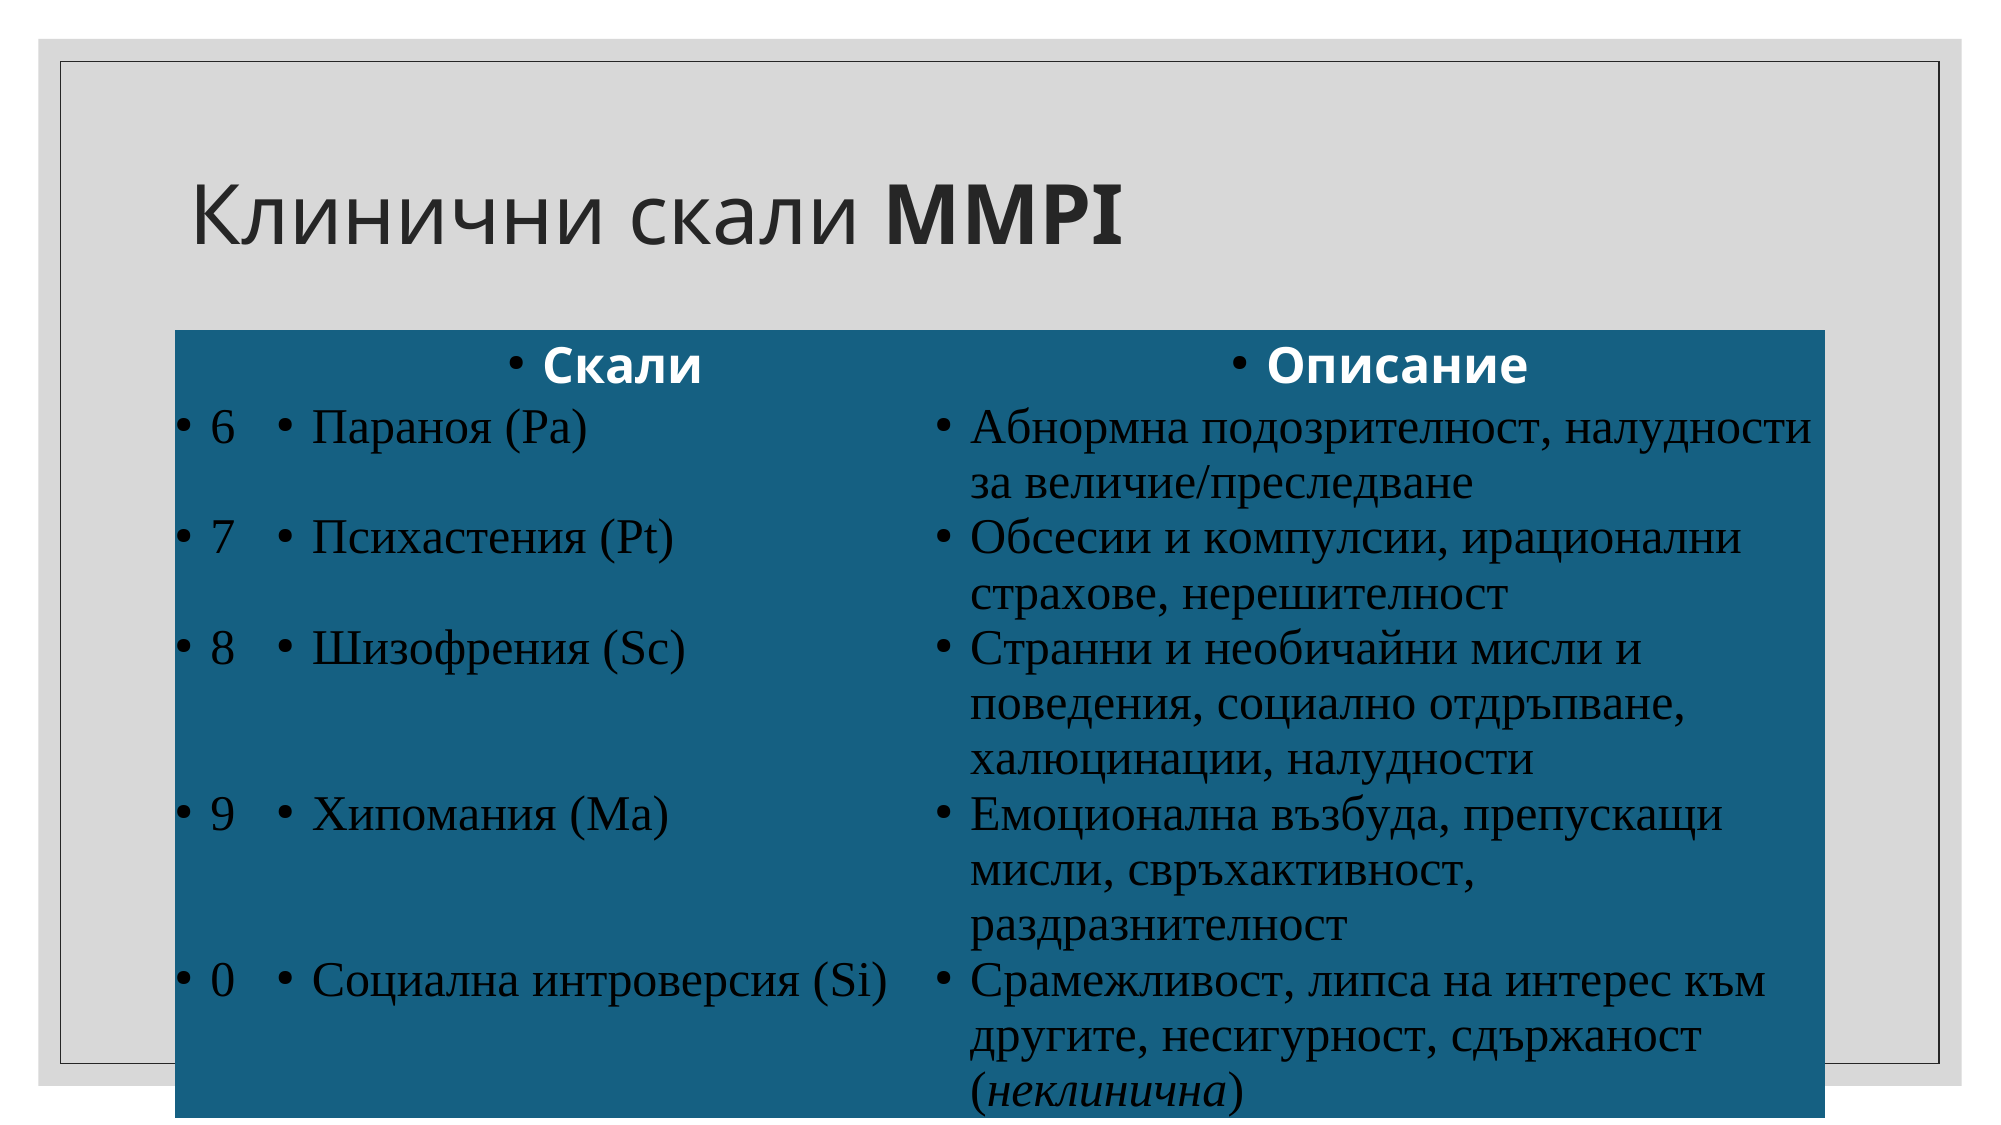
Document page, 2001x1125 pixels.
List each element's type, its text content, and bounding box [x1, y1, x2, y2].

table_cell 7 [175, 509, 276, 620]
table_cell Социална интроверсия (Si) [276, 952, 935, 1118]
table_cell Абнормна подозрителност, налудности за величие/преследване [935, 399, 1825, 509]
table_cell 9 [175, 786, 276, 952]
table_cell 8 [175, 620, 276, 786]
table_cell Психастения (Pt) [276, 509, 935, 620]
table_cell Шизофрения (Sc) [276, 620, 935, 786]
table_header Описание [935, 330, 1825, 399]
table_header [175, 330, 276, 399]
table_cell Странни и необичайни мисли и поведения, социално отдръпване, халюцинации, налудности [935, 620, 1825, 786]
table_header Скали [276, 330, 935, 399]
table_cell 6 [175, 399, 276, 509]
title Клинични скали MMPI [174, 105, 1825, 331]
table_cell Обсесии и компулсии, ирационални страхове, нерешителност [935, 509, 1825, 620]
table_cell 0 [175, 952, 276, 1118]
table_cell Срамежливост, липса на интерес към другите, несигурност, сдържаност (неклинична) [935, 952, 1825, 1118]
table_cell Параноя (Pa) [276, 399, 935, 509]
table_cell Емоционална възбуда, препускащи мисли, свръхактивност, раздразнителност [935, 786, 1825, 952]
table_cell Хипомания (Ma) [276, 786, 935, 952]
